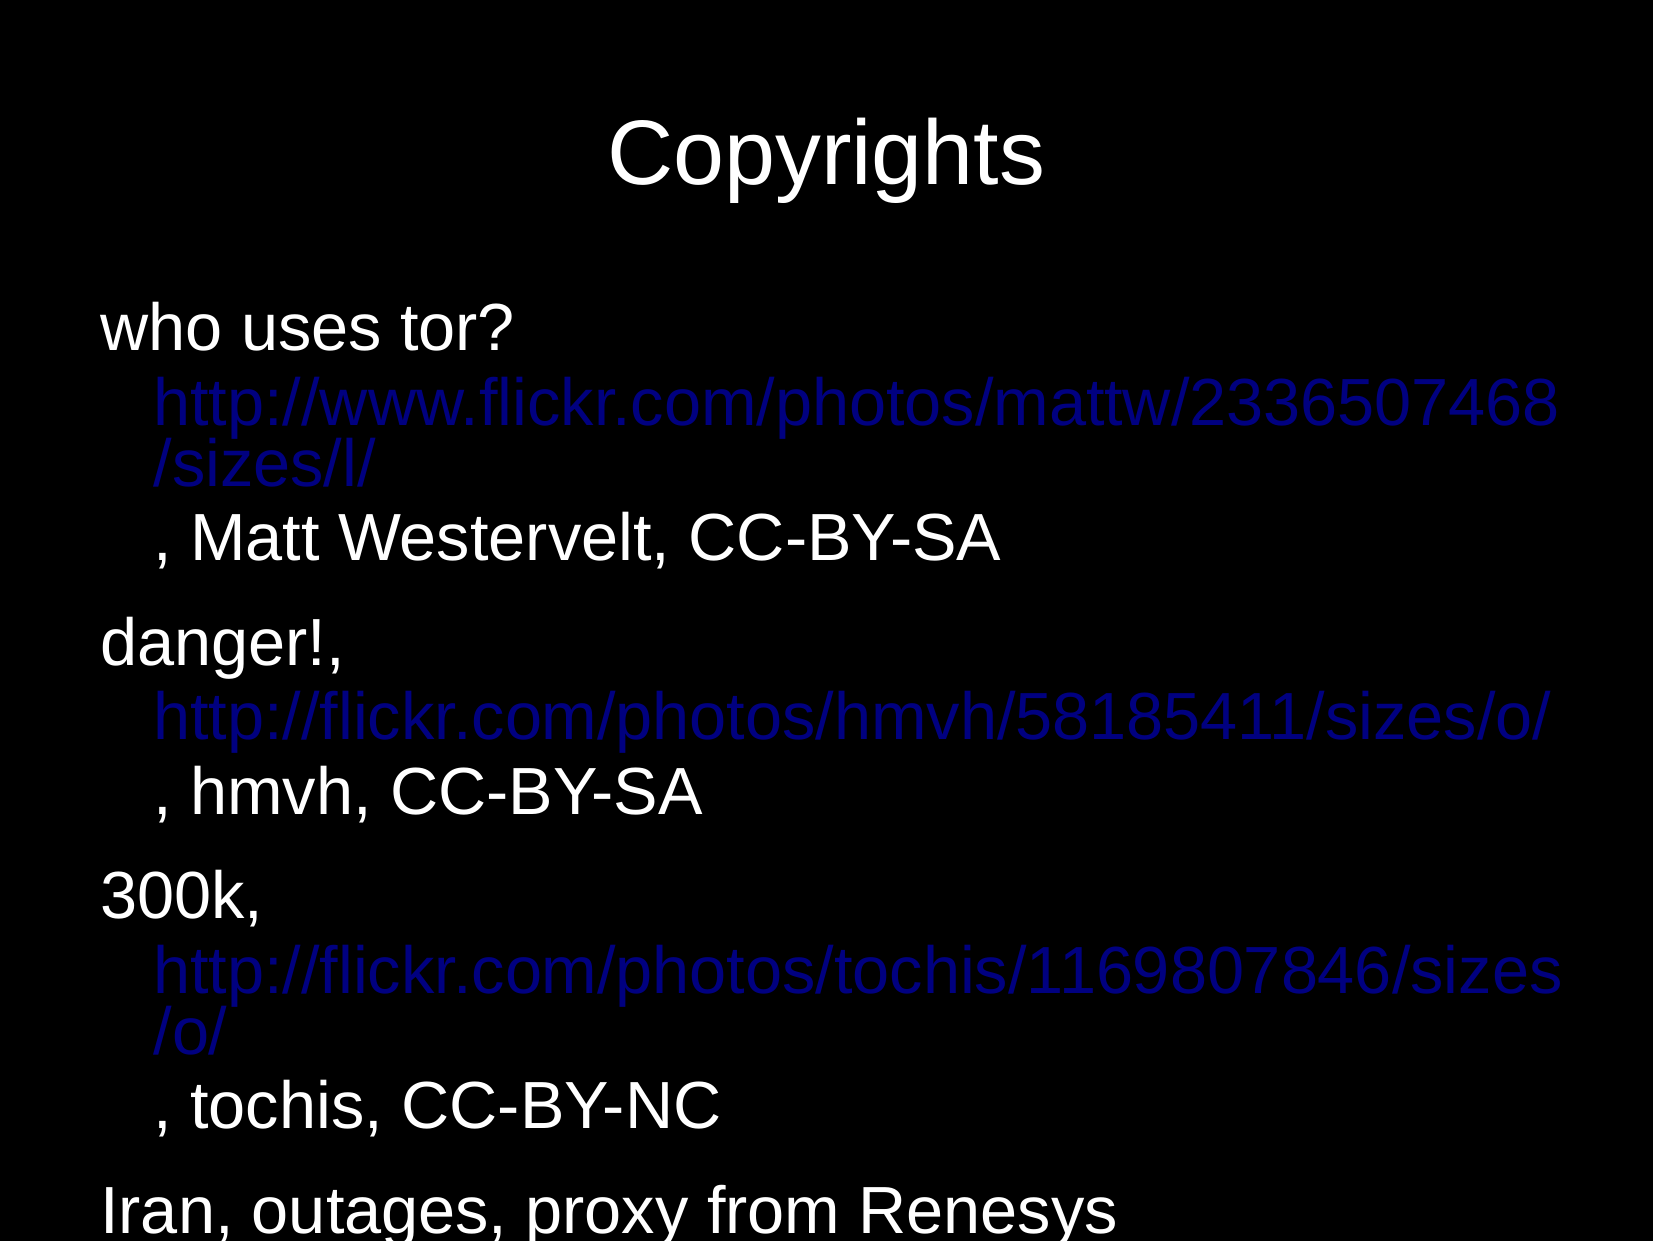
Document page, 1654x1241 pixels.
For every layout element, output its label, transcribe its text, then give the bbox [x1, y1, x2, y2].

title Copyrights [82, 49, 1571, 257]
list who uses tor? http://www.flickr.com/photos/mattw/2336507468/sizes/l/, Matt Westervelt, CC-BY-SA danger!,http://flickr.com/photos/hmvh/58185411/sizes/o/, hmvh, CC-BY-SA 300k, http://flickr.com/photos/tochis/1169807846/sizes/o/, tochis, CC-BY-NC Iran, outages, proxy from Renesys Iran, port filters from Arbor Networks [82, 290, 1571, 1231]
